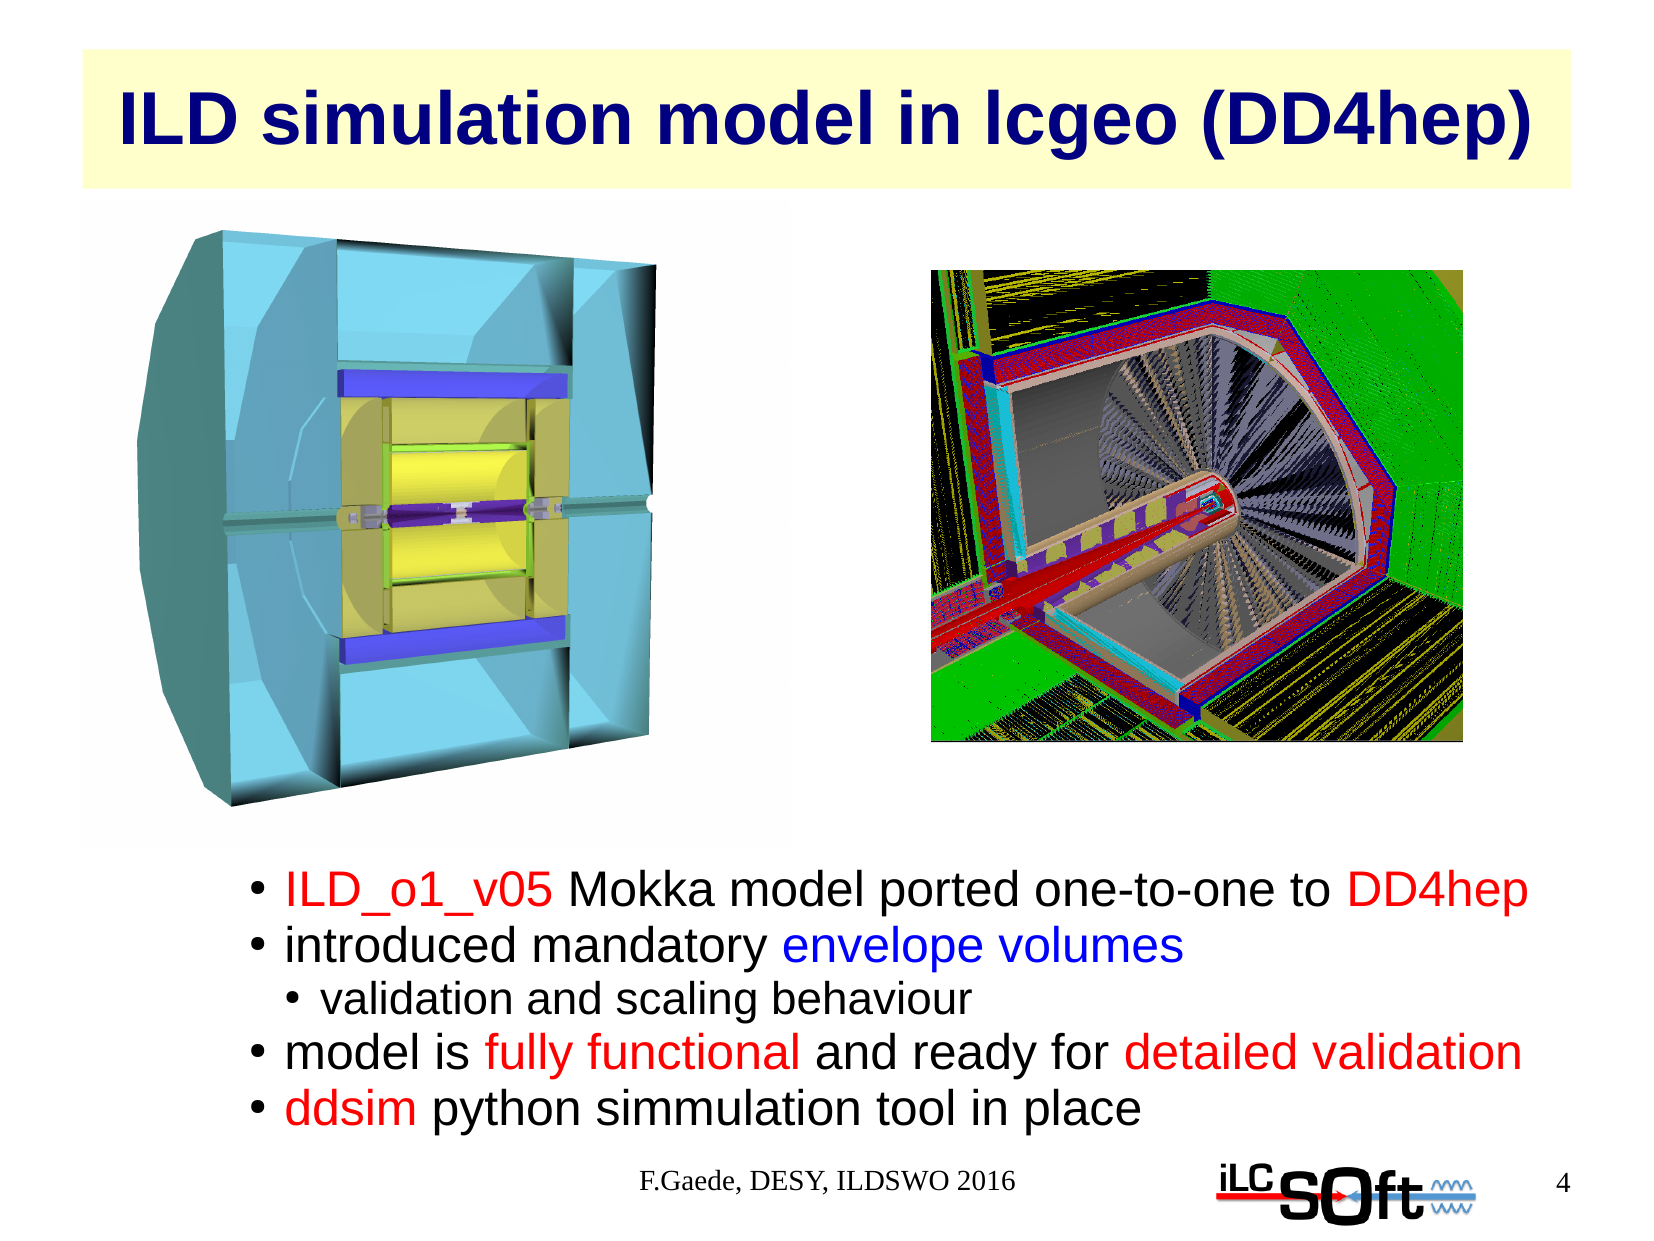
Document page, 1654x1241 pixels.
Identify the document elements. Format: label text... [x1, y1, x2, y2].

picture [1206, 1155, 1561, 1241]
picture [80, 200, 790, 848]
picture [931, 270, 1463, 743]
text_box ILD_o1_v05 Mokka model ported one-to-one to DD4hep introduced mandatory envelope volumes validation and scaling behaviour model is fully functional and ready for detailed validation ddsim python simmulation tool in place [234, 854, 1564, 1144]
title ILD simulation model in lcgeo (DD4hep) [82, 49, 1571, 189]
